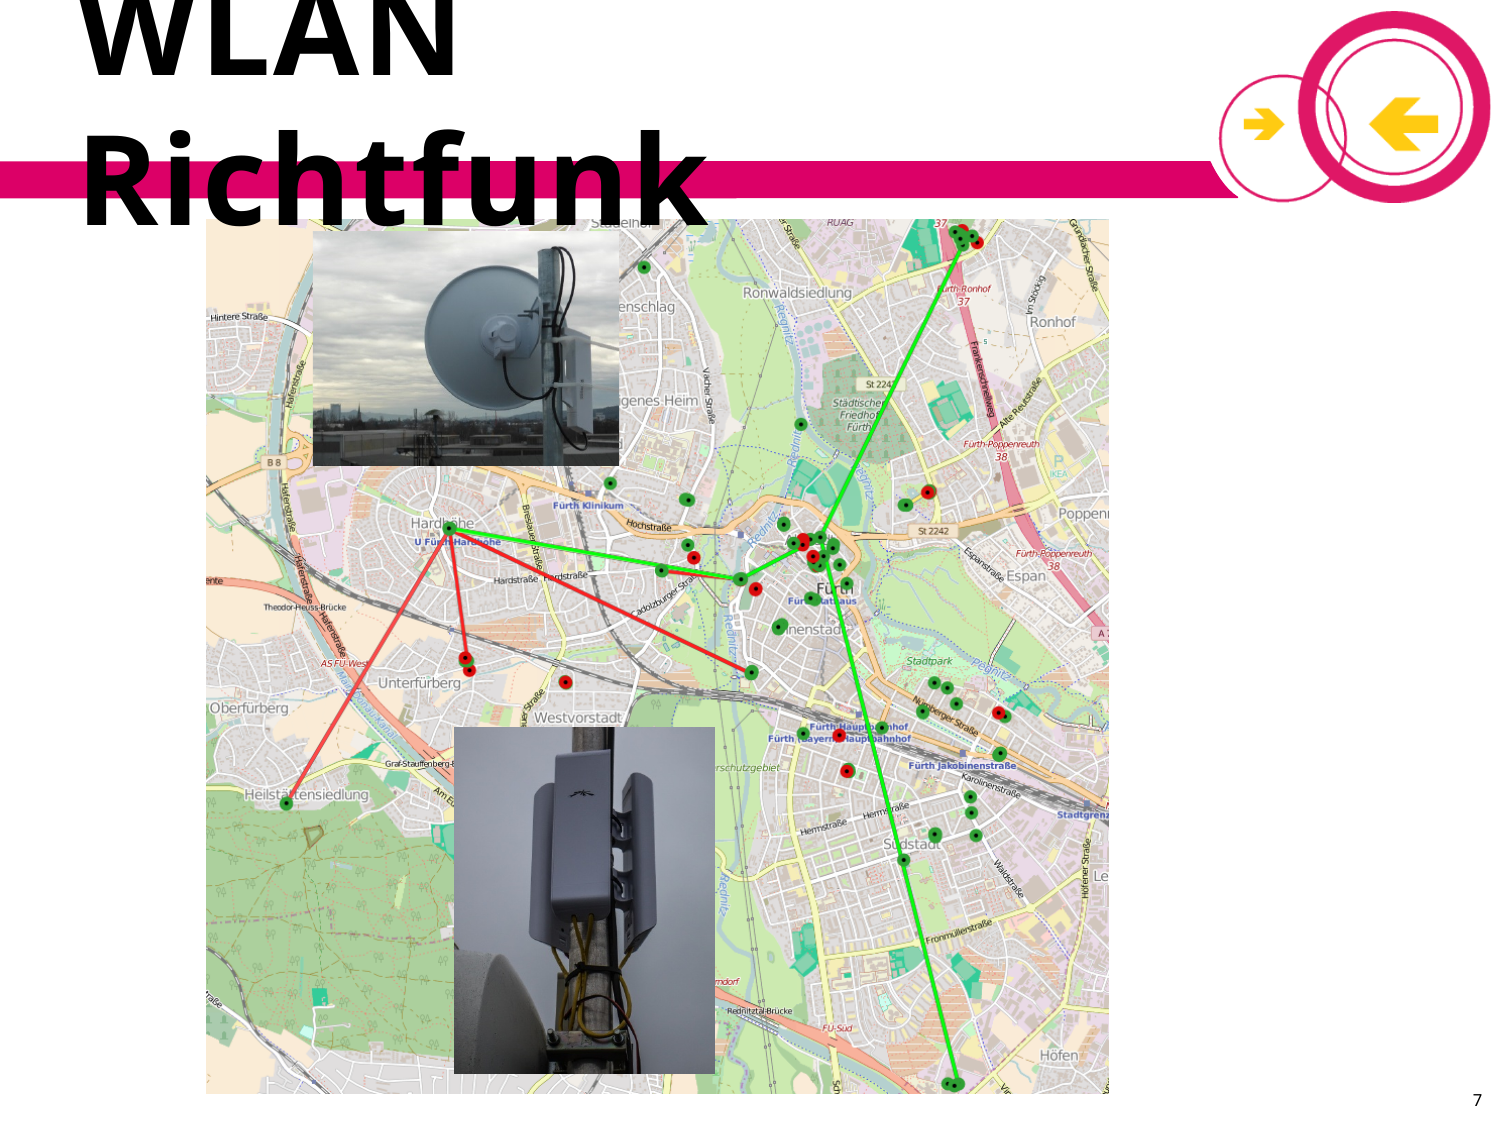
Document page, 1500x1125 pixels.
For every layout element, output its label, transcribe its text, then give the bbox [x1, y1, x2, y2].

title WLAN Richtfunk [76, 40, 1060, 161]
slide_number <Foliennummer> [1202, 1077, 1483, 1125]
picture [1218, 11, 1491, 203]
picture [206, 219, 1109, 1094]
